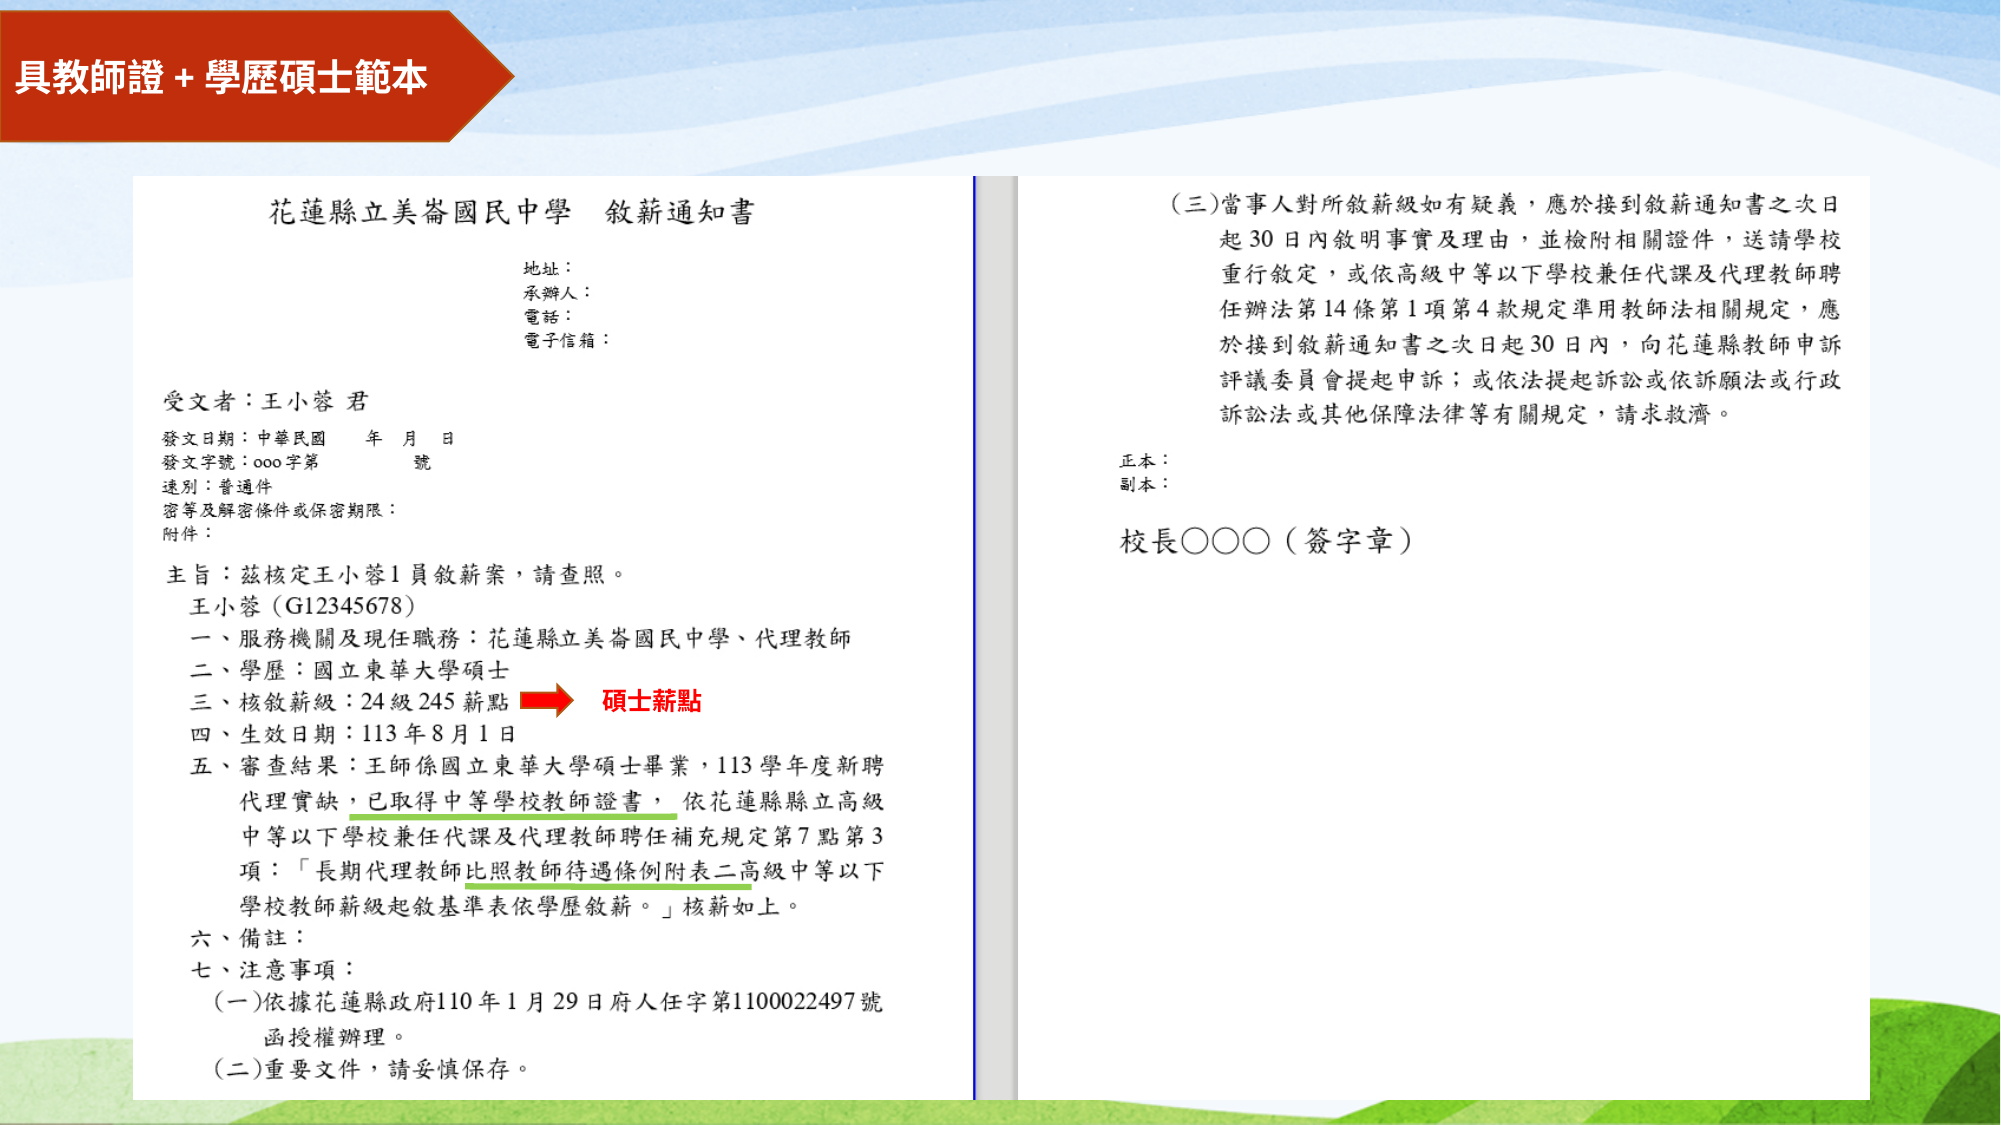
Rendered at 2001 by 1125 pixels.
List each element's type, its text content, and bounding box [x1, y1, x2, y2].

text_box 碩士薪點 [587, 678, 740, 724]
text_box [521, 685, 573, 716]
text_box 具教師證+學歷碩士範本 [0, 11, 514, 142]
picture [0, 0, 2001, 1125]
